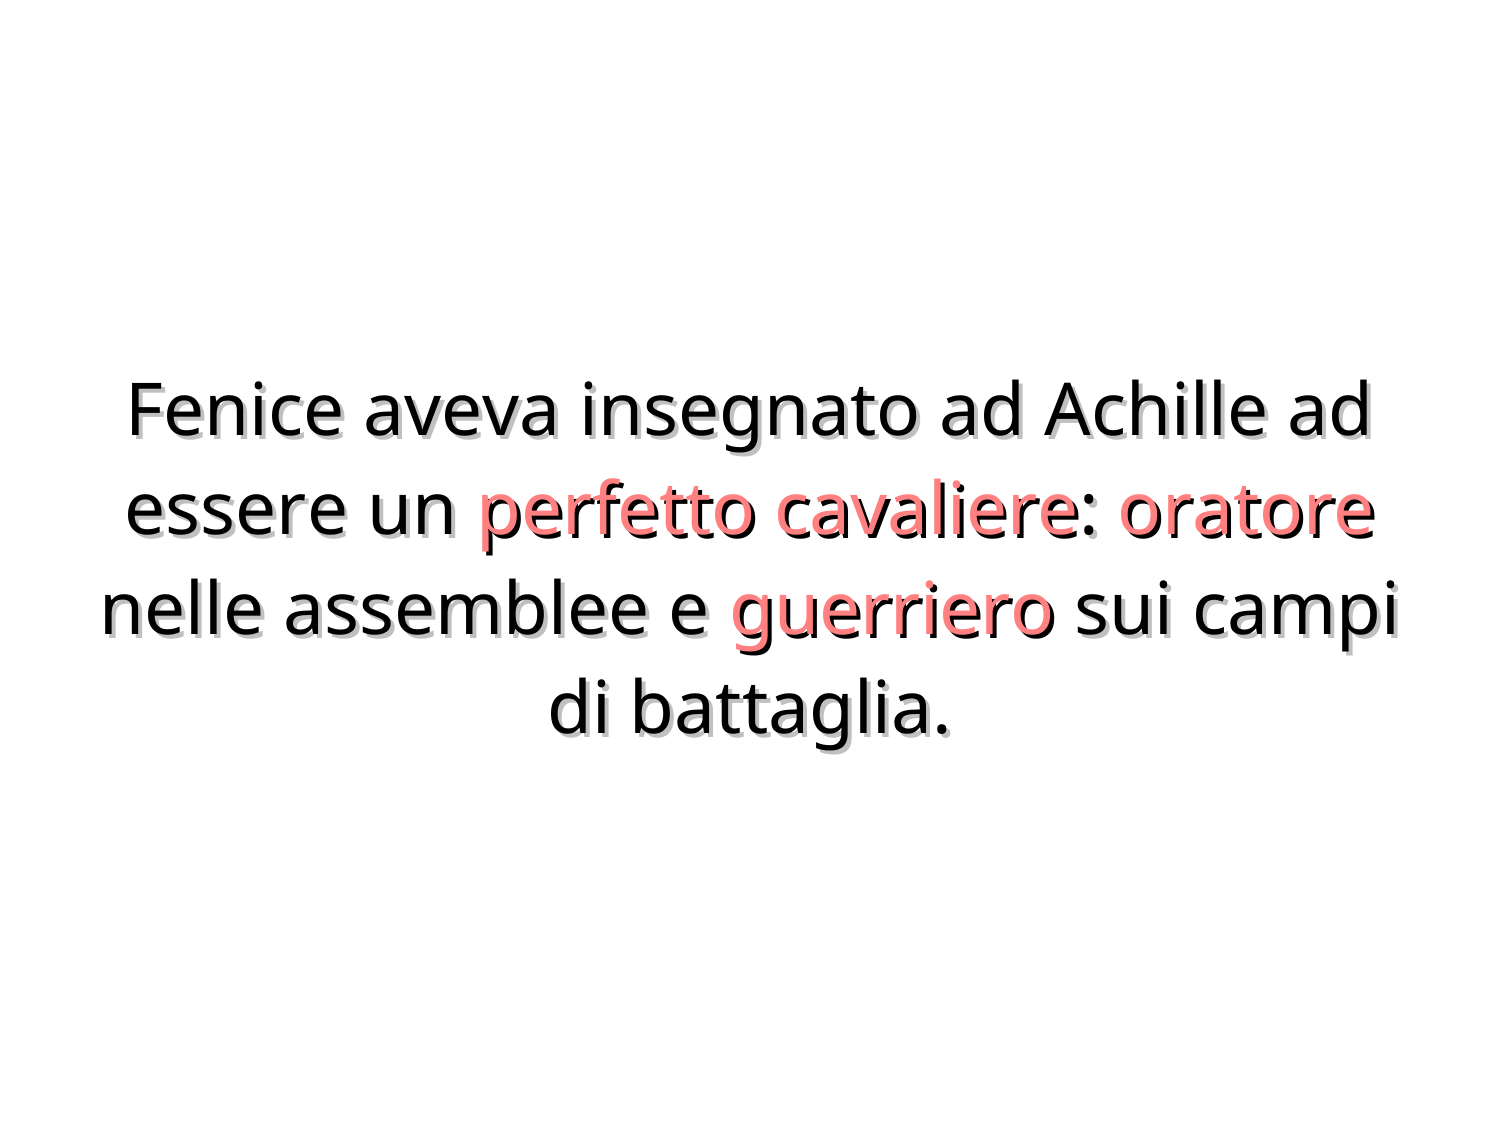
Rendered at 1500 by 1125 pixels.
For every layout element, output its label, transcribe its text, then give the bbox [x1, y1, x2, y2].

title Fenice aveva insegnato ad Achille ad essere un perfetto cavaliere: oratore nelle assemblee e guerriero sui campi di battaglia. [75, 50, 1426, 1063]
